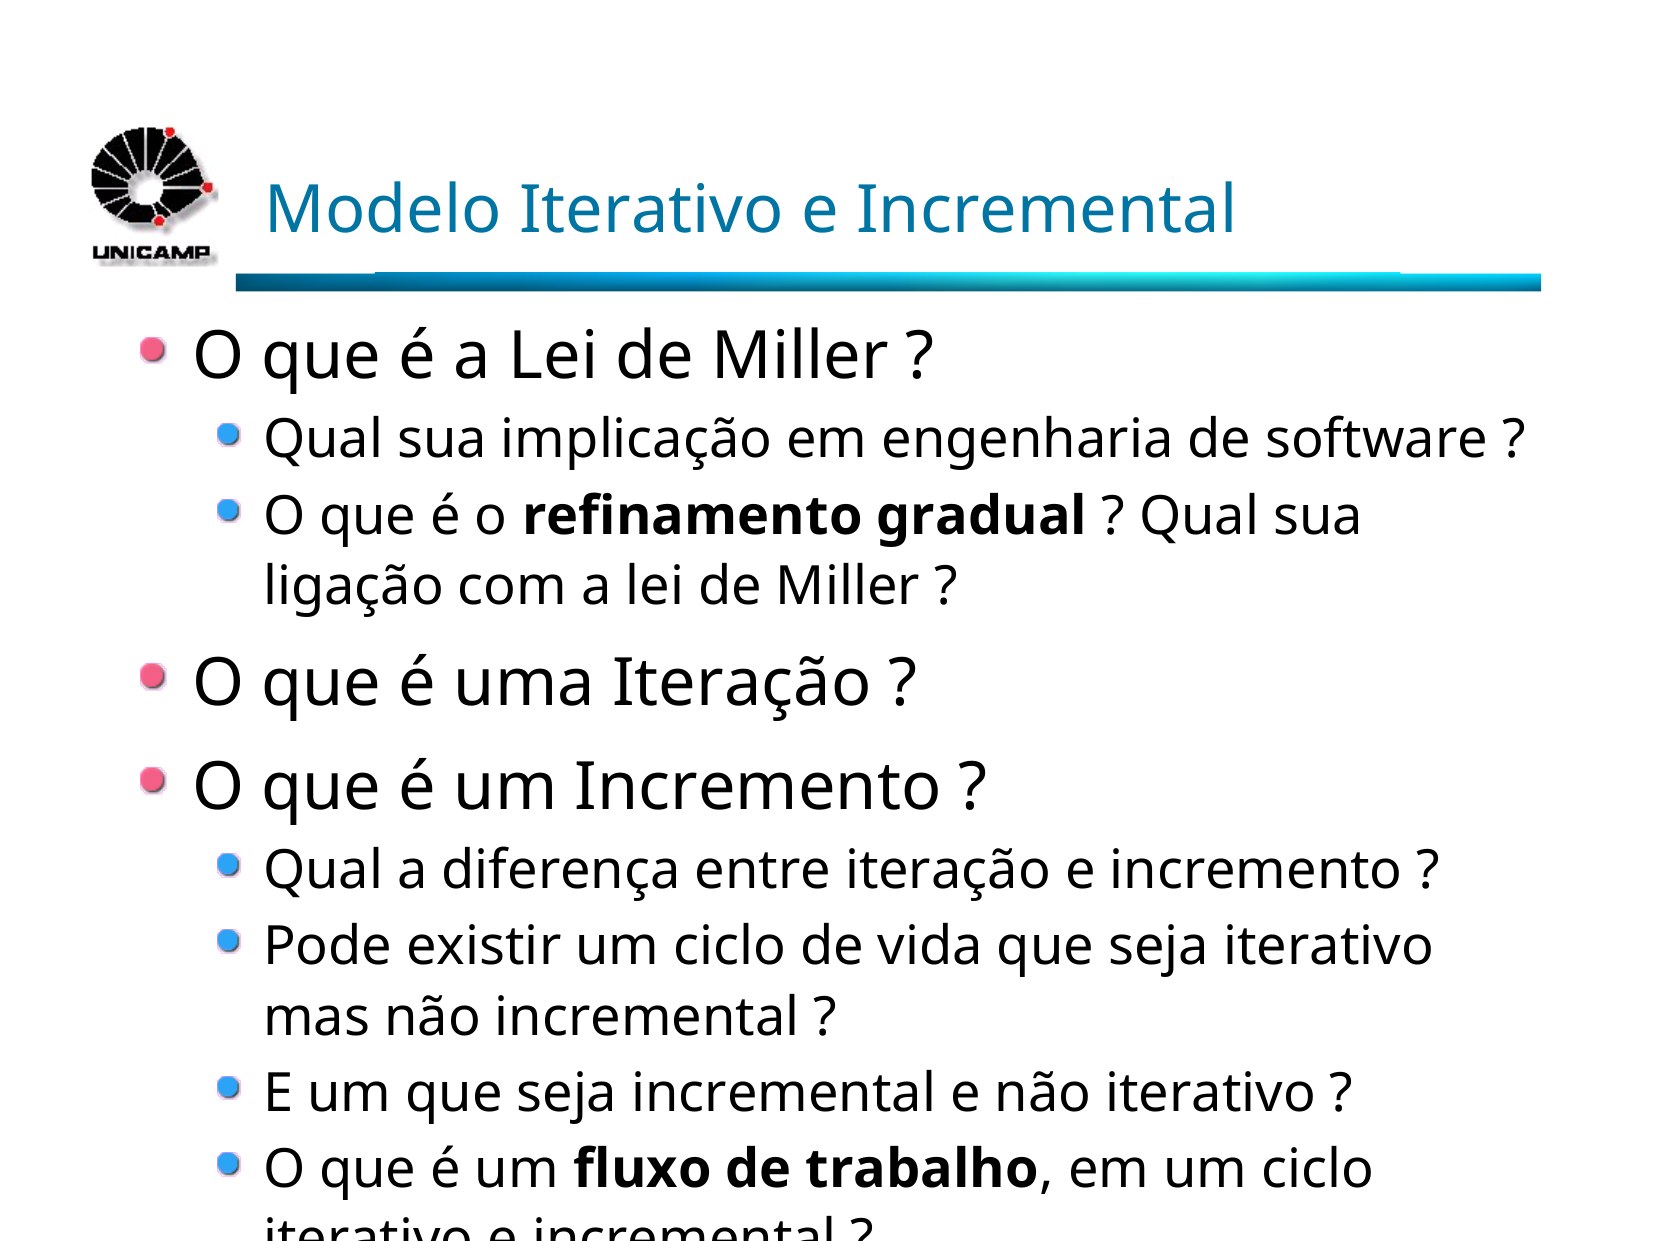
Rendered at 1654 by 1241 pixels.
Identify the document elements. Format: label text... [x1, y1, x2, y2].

list O que é a Lei de Miller ? Qual sua implicação em engenharia de software ? O que é o refinamento gradual ? Qual sua ligação com a lei de Miller ? O que é uma Iteração ? O que é um Incremento ? Qual a diferença entre iteração e incremento ? Pode existir um ciclo de vida que seja iterativo mas não incremental ? E um que seja incremental e não iterativo ? O que é um fluxo de trabalho, em um ciclo iterativo e incremental ? [121, 309, 1534, 1175]
picture [125, 272, 1654, 295]
title Modelo Iterativo e Incremental [264, 57, 1534, 250]
